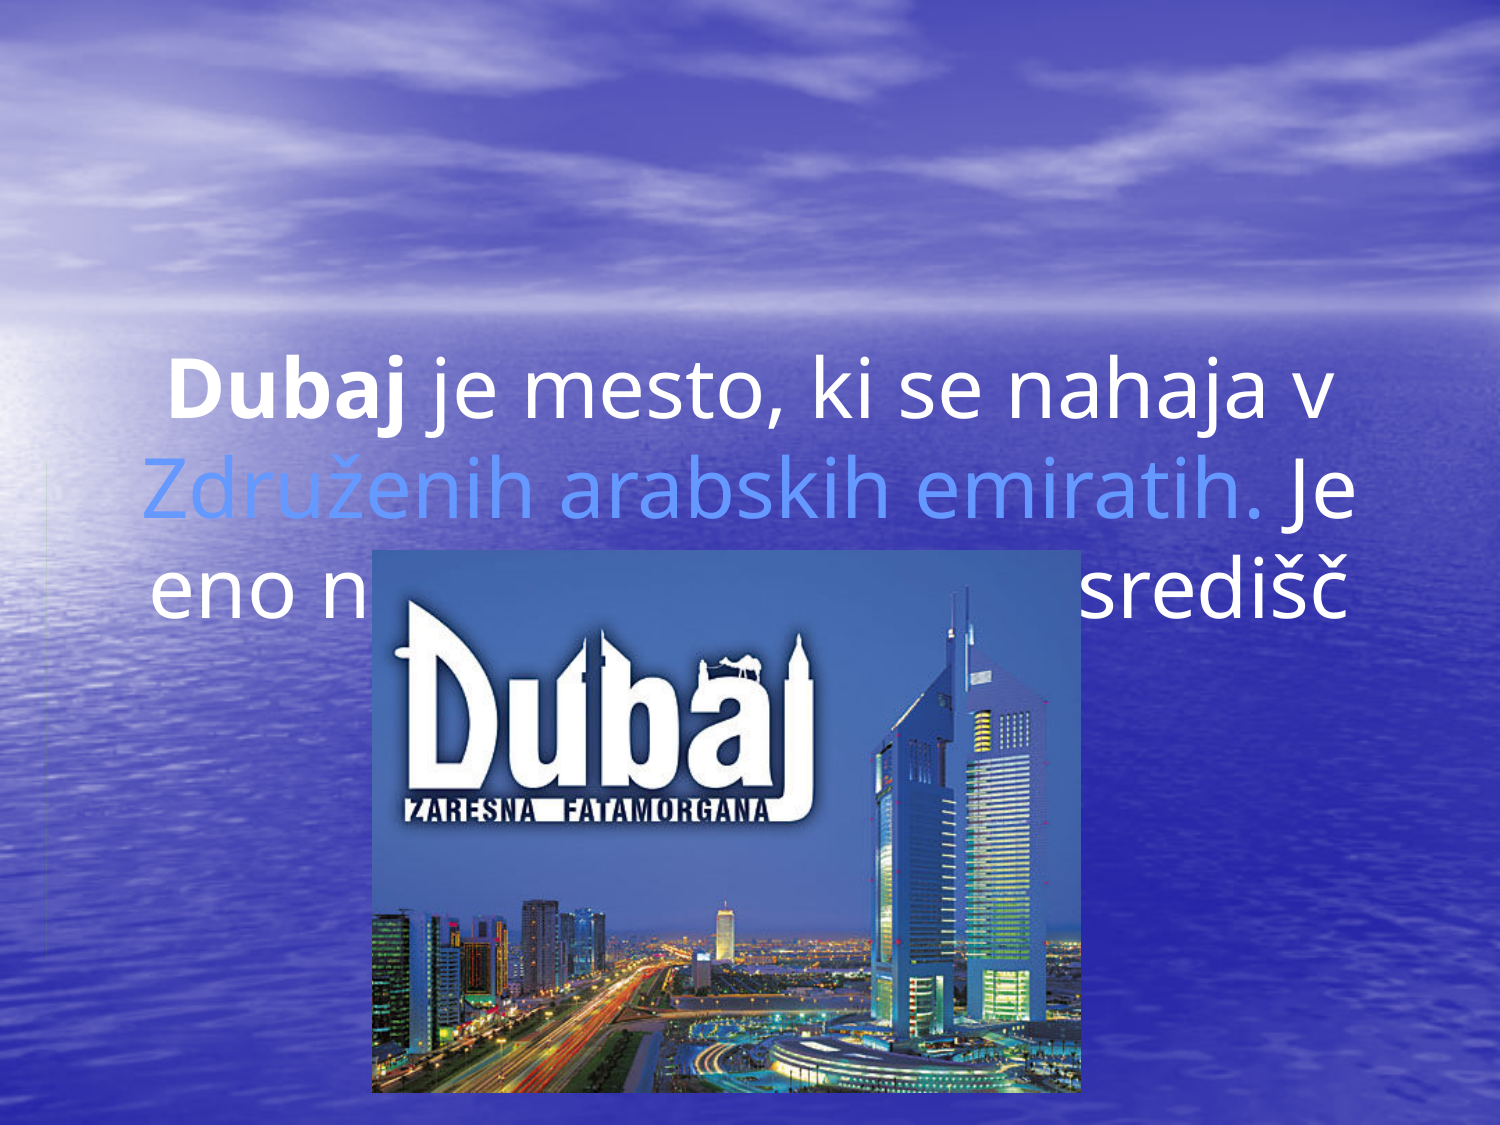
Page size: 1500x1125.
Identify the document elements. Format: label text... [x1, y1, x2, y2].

title Dubaj je mesto, ki se nahaja v Združenih arabskih emiratih. Je eno največih turističnih središč 21. stoletja. [112, 327, 1388, 563]
picture [0, 0, 1500, 1125]
